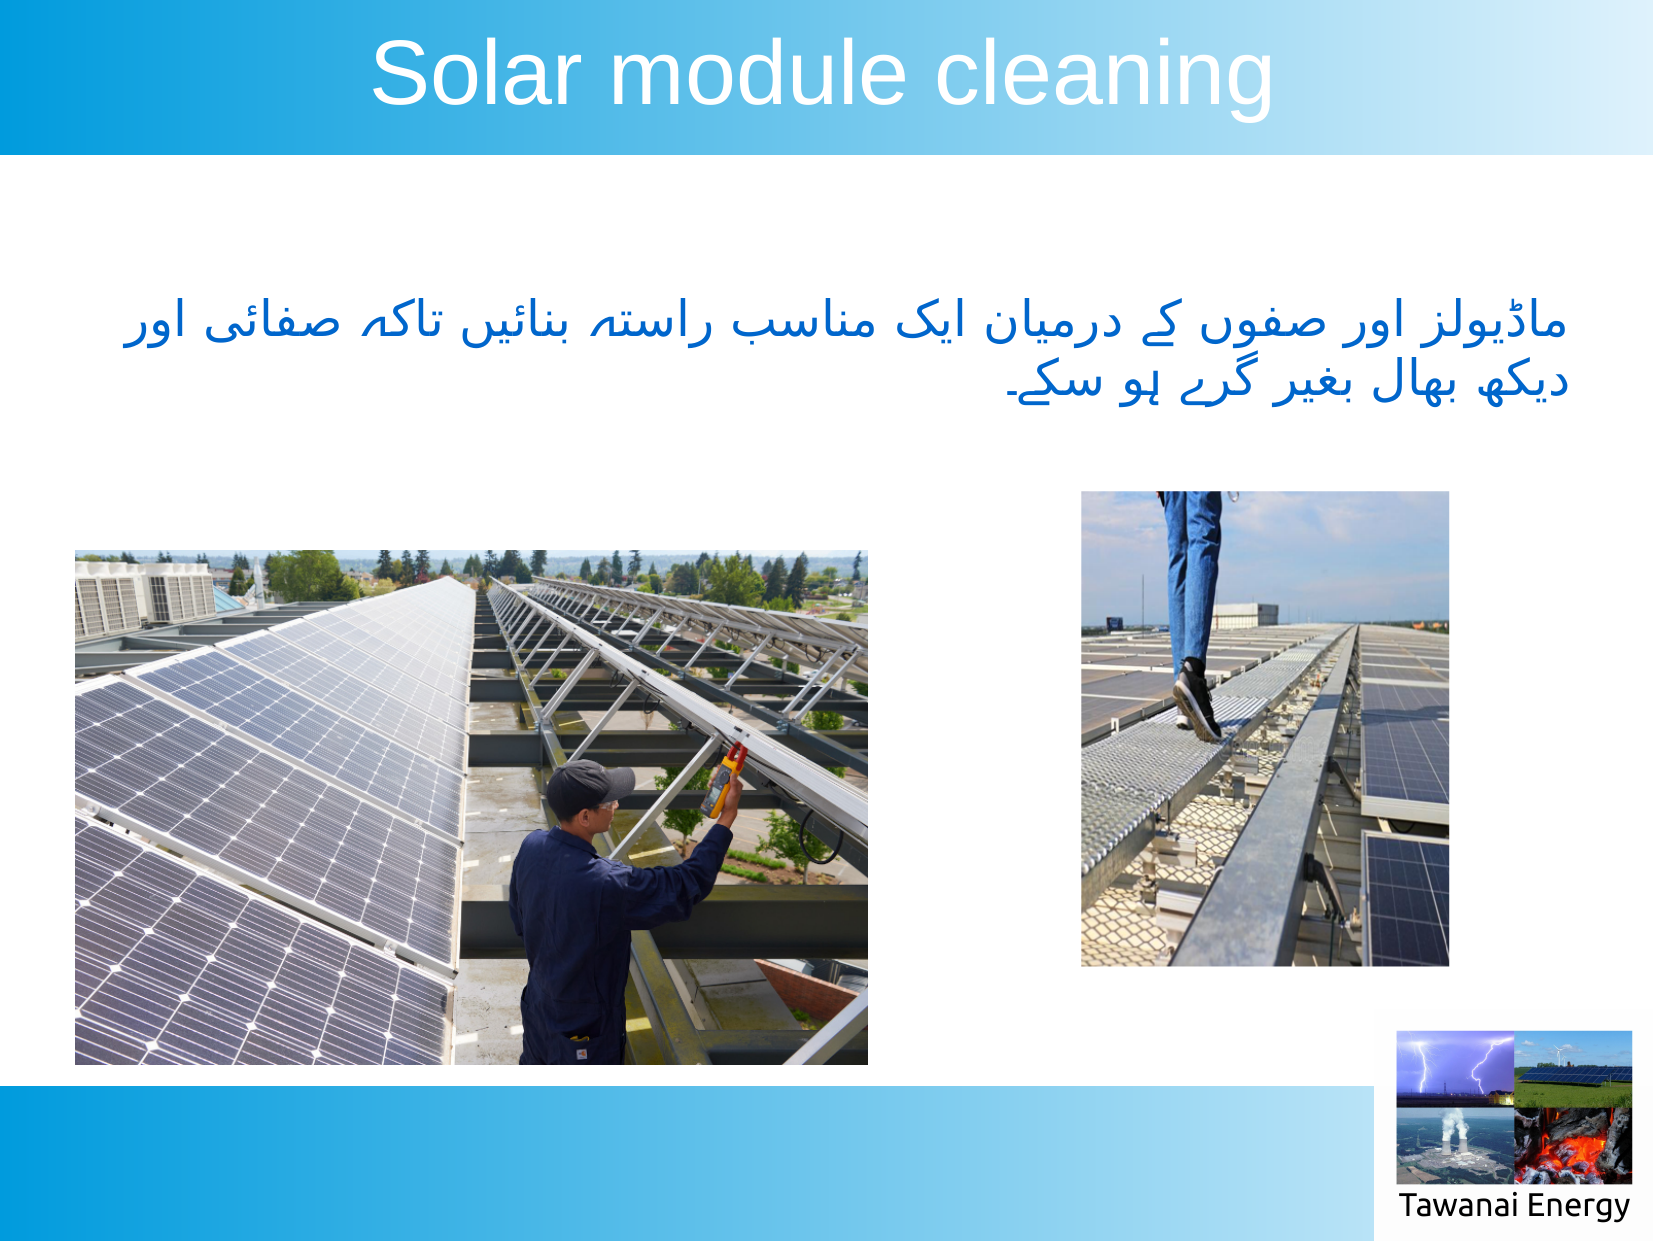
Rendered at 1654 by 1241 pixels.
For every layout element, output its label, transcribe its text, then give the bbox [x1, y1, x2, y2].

title Solar module cleaning [79, 20, 1568, 126]
picture [75, 550, 868, 1066]
list ماڈیولز اور صفوں کے درمیان ایک مناسب راستہ بنائیں تاکہ صفائی اور دیکھ بھال بغیر گرے ہو سکے۔ [82, 290, 1571, 1010]
picture [1020, 479, 1531, 991]
picture [1374, 1009, 1654, 1241]
